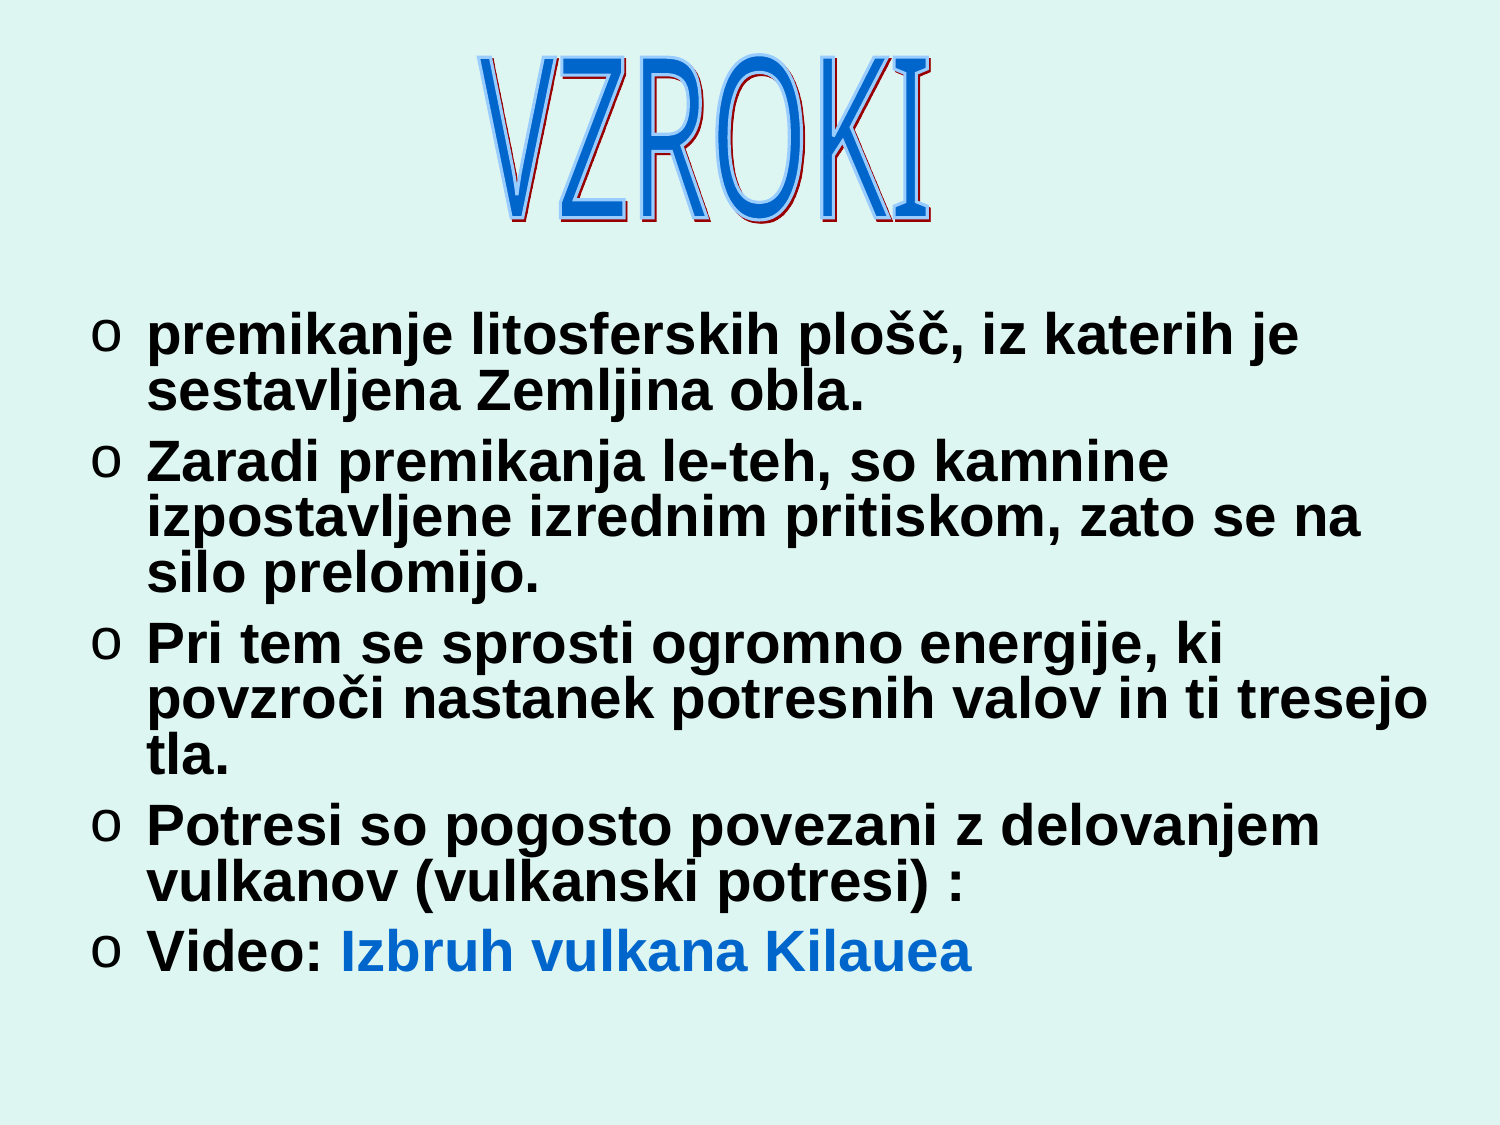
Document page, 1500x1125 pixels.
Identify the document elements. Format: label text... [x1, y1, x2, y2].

text_box VZROKI [560, 57, 625, 218]
text_box VZROKI [821, 57, 889, 218]
text_box VZROKI [641, 57, 708, 218]
text_box VZROKI [478, 57, 556, 218]
list premikanje litosferskih plošč, iz katerih je sestavljena Zemljina obla. Zaradi premikanja le-teh, so kamnine izpostavljene izrednim pritiskom, zato se na silo prelomijo. Pri tem se sprosti ogromno energije, ki povzroči nastanek potresnih valov in ti tresejo tla. Potresi so pogosto povezani z delovanjem vulkanov (vulkanski potresi) : Video: Izbruh vulkana Kilauea [75, 208, 1447, 1047]
text_box VZROKI [894, 57, 928, 218]
text_box VZROKI [716, 54, 802, 220]
